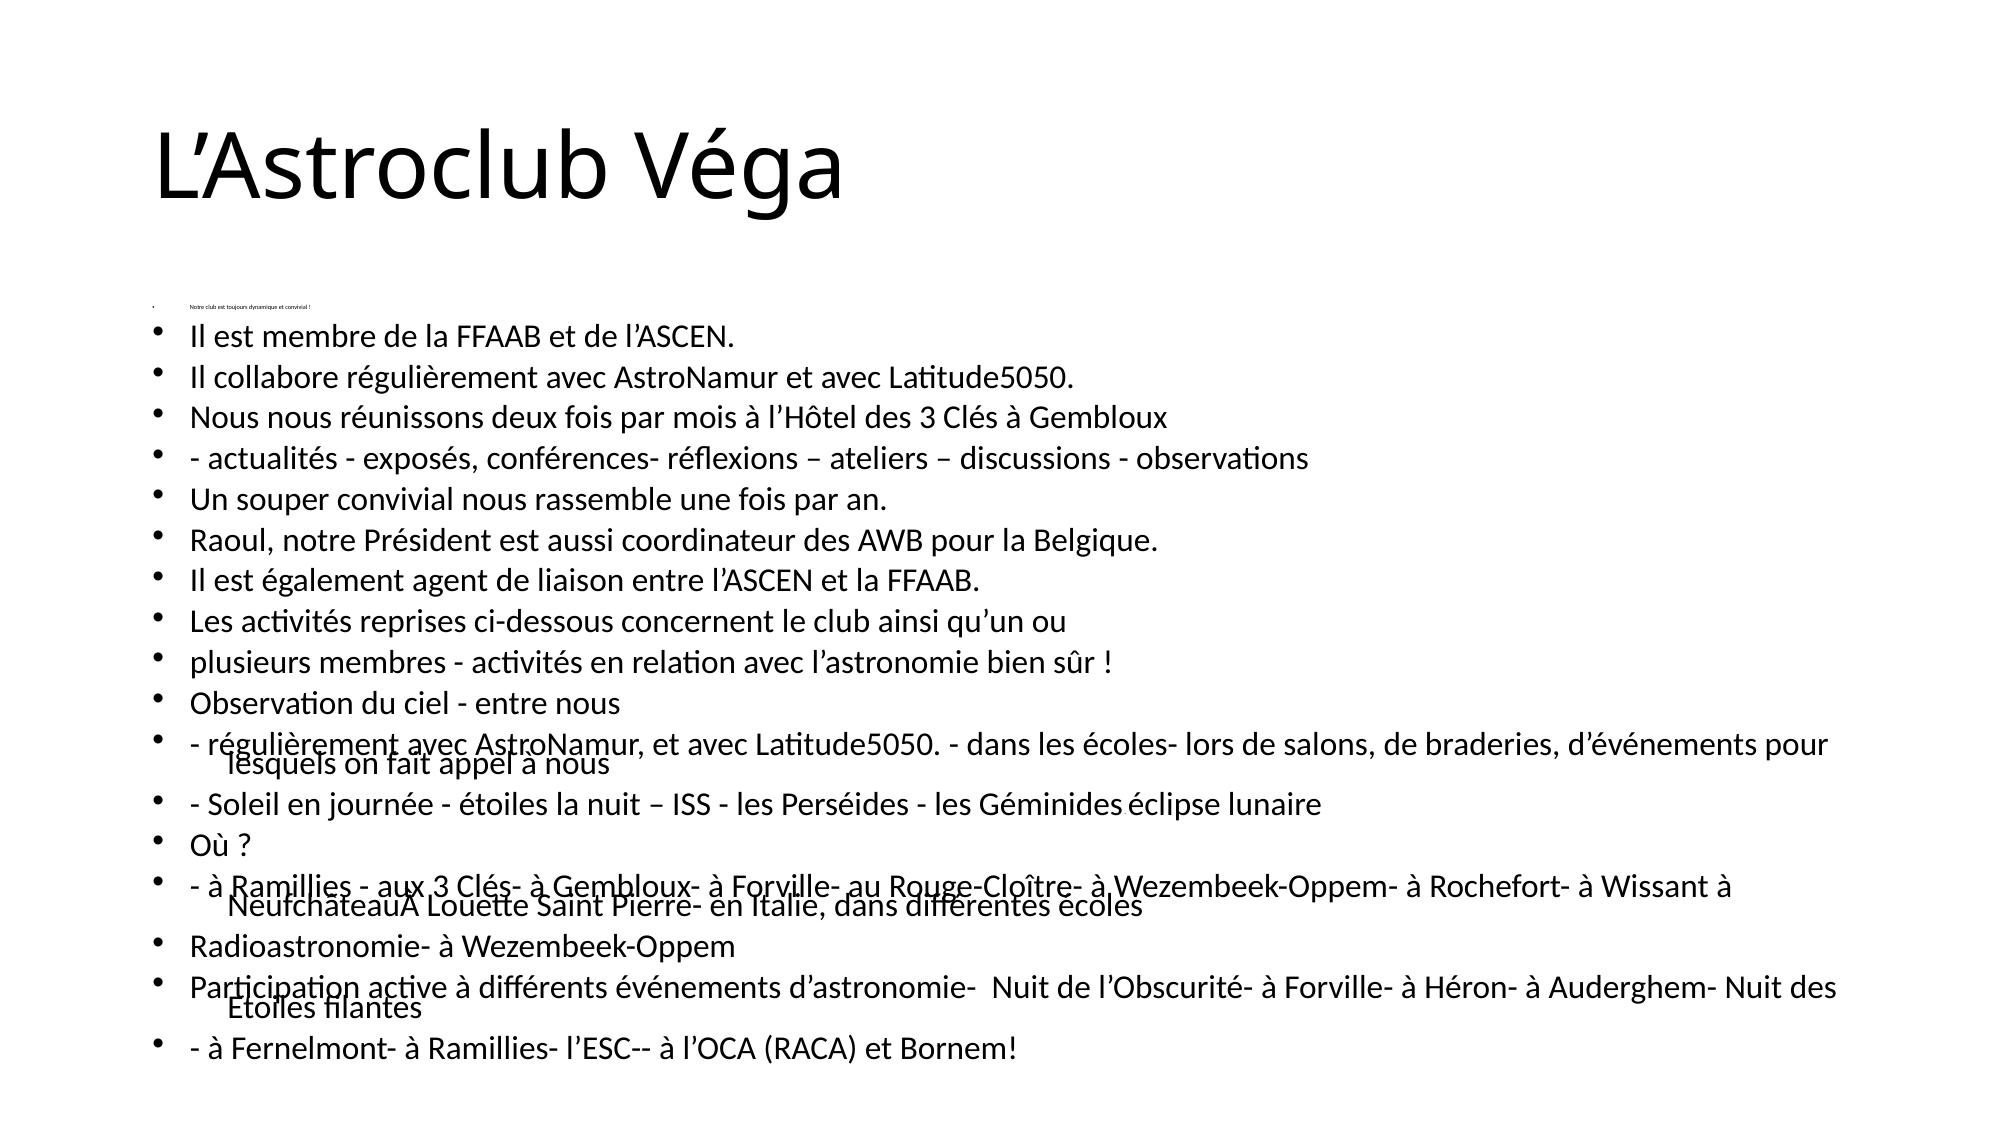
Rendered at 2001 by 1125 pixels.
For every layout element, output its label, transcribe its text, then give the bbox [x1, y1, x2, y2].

list Notre club est toujours dynamique et convivial ! Il est membre de la FFAAB et de l’ASCEN. Il collabore régulièrement avec AstroNamur et avec Latitude5050. Nous nous réunissons deux fois par mois à l’Hôtel des 3 Clés à Gembloux - actualités - exposés, conférences- réflexions – ateliers – discussions - observations Un souper convivial nous rassemble une fois par an. Raoul, notre Président est aussi coordinateur des AWB pour la Belgique. Il est également agent de liaison entre l’ASCEN et la FFAAB. Les activités reprises ci-dessous concernent le club ainsi qu’un ou plusieurs membres - activités en relation avec l’astronomie bien sûr ! Observation du ciel - entre nous - régulièrement avec AstroNamur, et avec Latitude5050. - dans les écoles- lors de salons, de braderies, d’événements pour lesquels on fait appel à nous - Soleil en journée - étoiles la nuit – ISS - les Perséides - les Géminides- éclipse lunaire Où ? - à Ramillies - aux 3 Clés- à Gembloux- à Forville- au Rouge-Cloître- à Wezembeek-Oppem- à Rochefort- à Wissant à NeufchâteauÀ Louette Saint Pierre- en Italie, dans différentes écoles Radioastronomie- à Wezembeek-Oppem Participation active à différents événements d’astronomie- Nuit de l’Obscurité- à Forville- à Héron- à Auderghem- Nuit des Etoiles filantes - à Fernelmont- à Ramillies- l’ESC-- à l’OCA (RACA) et Bornem! [137, 299, 1863, 1125]
title L’Astroclub Véga [137, 59, 1863, 278]
